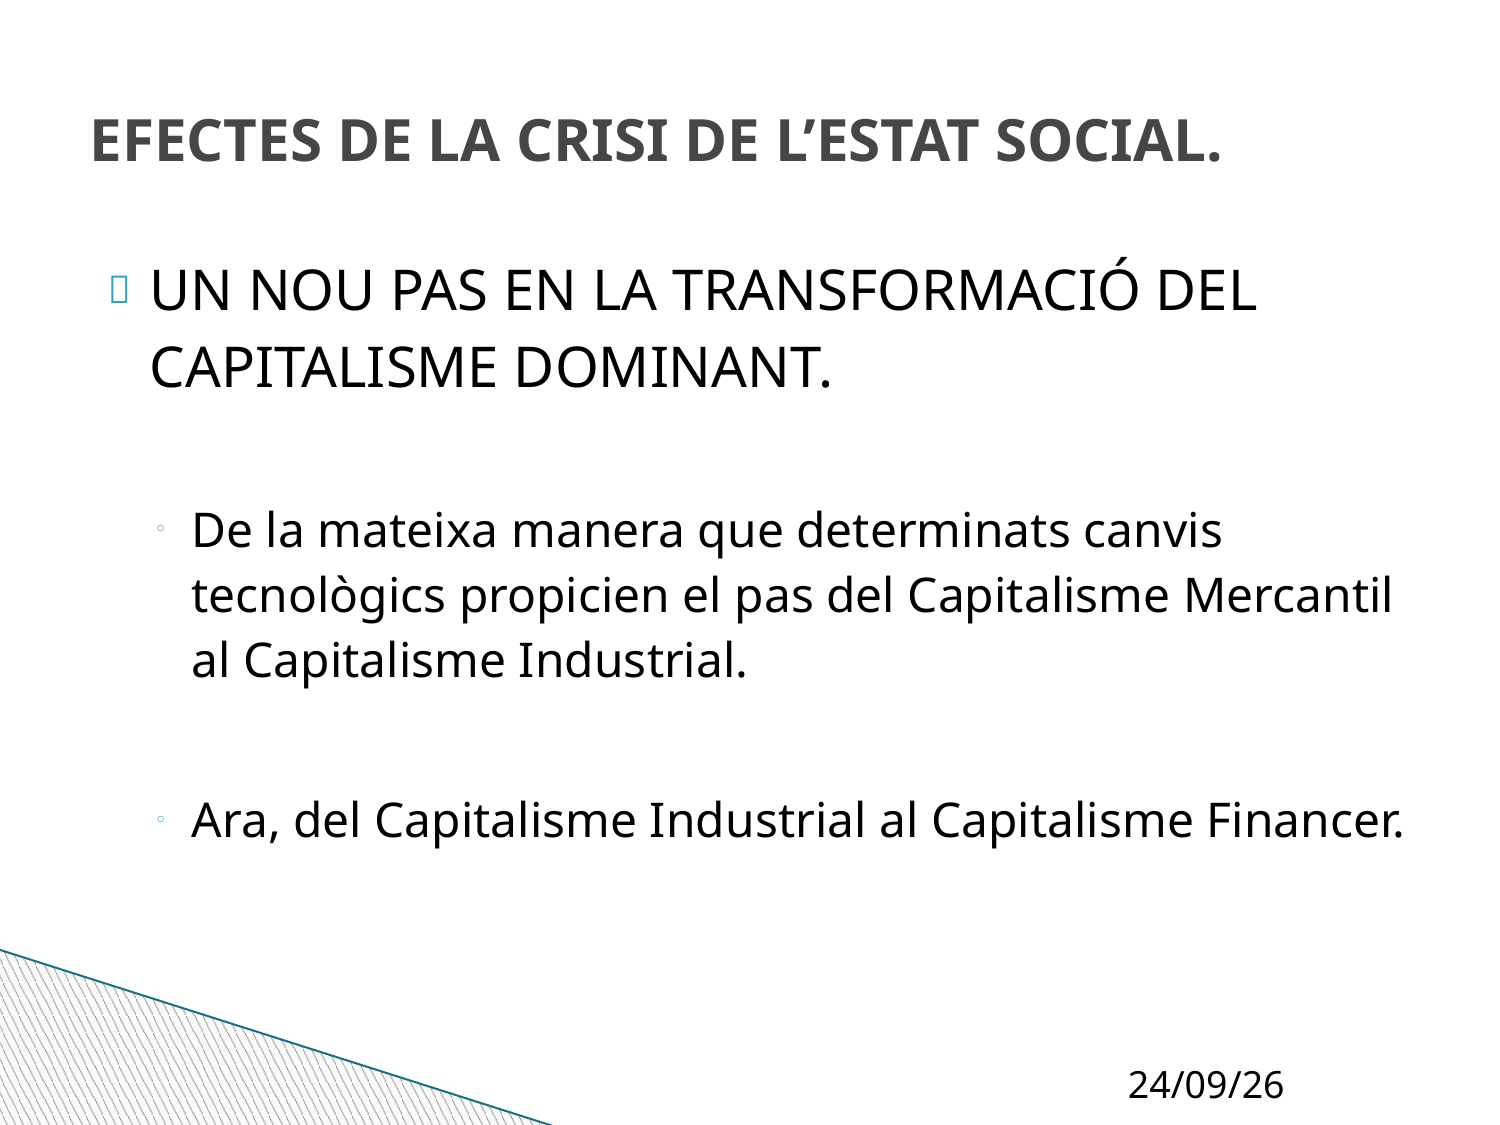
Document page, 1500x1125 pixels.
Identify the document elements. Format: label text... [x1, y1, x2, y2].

picture [0, 952, 543, 1125]
list UN NOU PAS EN LA TRANSFORMACIÓ DEL CAPITALISME DOMINANT. De la mateixa manera que determinats canvis tecnològics propicien el pas del Capitalisme Mercantil al Capitalisme Industrial. Ara, del Capitalisme Industrial al Capitalisme Financer. [75, 243, 1425, 986]
title EFECTES DE LA CRISI DE L’ESTAT SOCIAL. [75, 45, 1425, 233]
